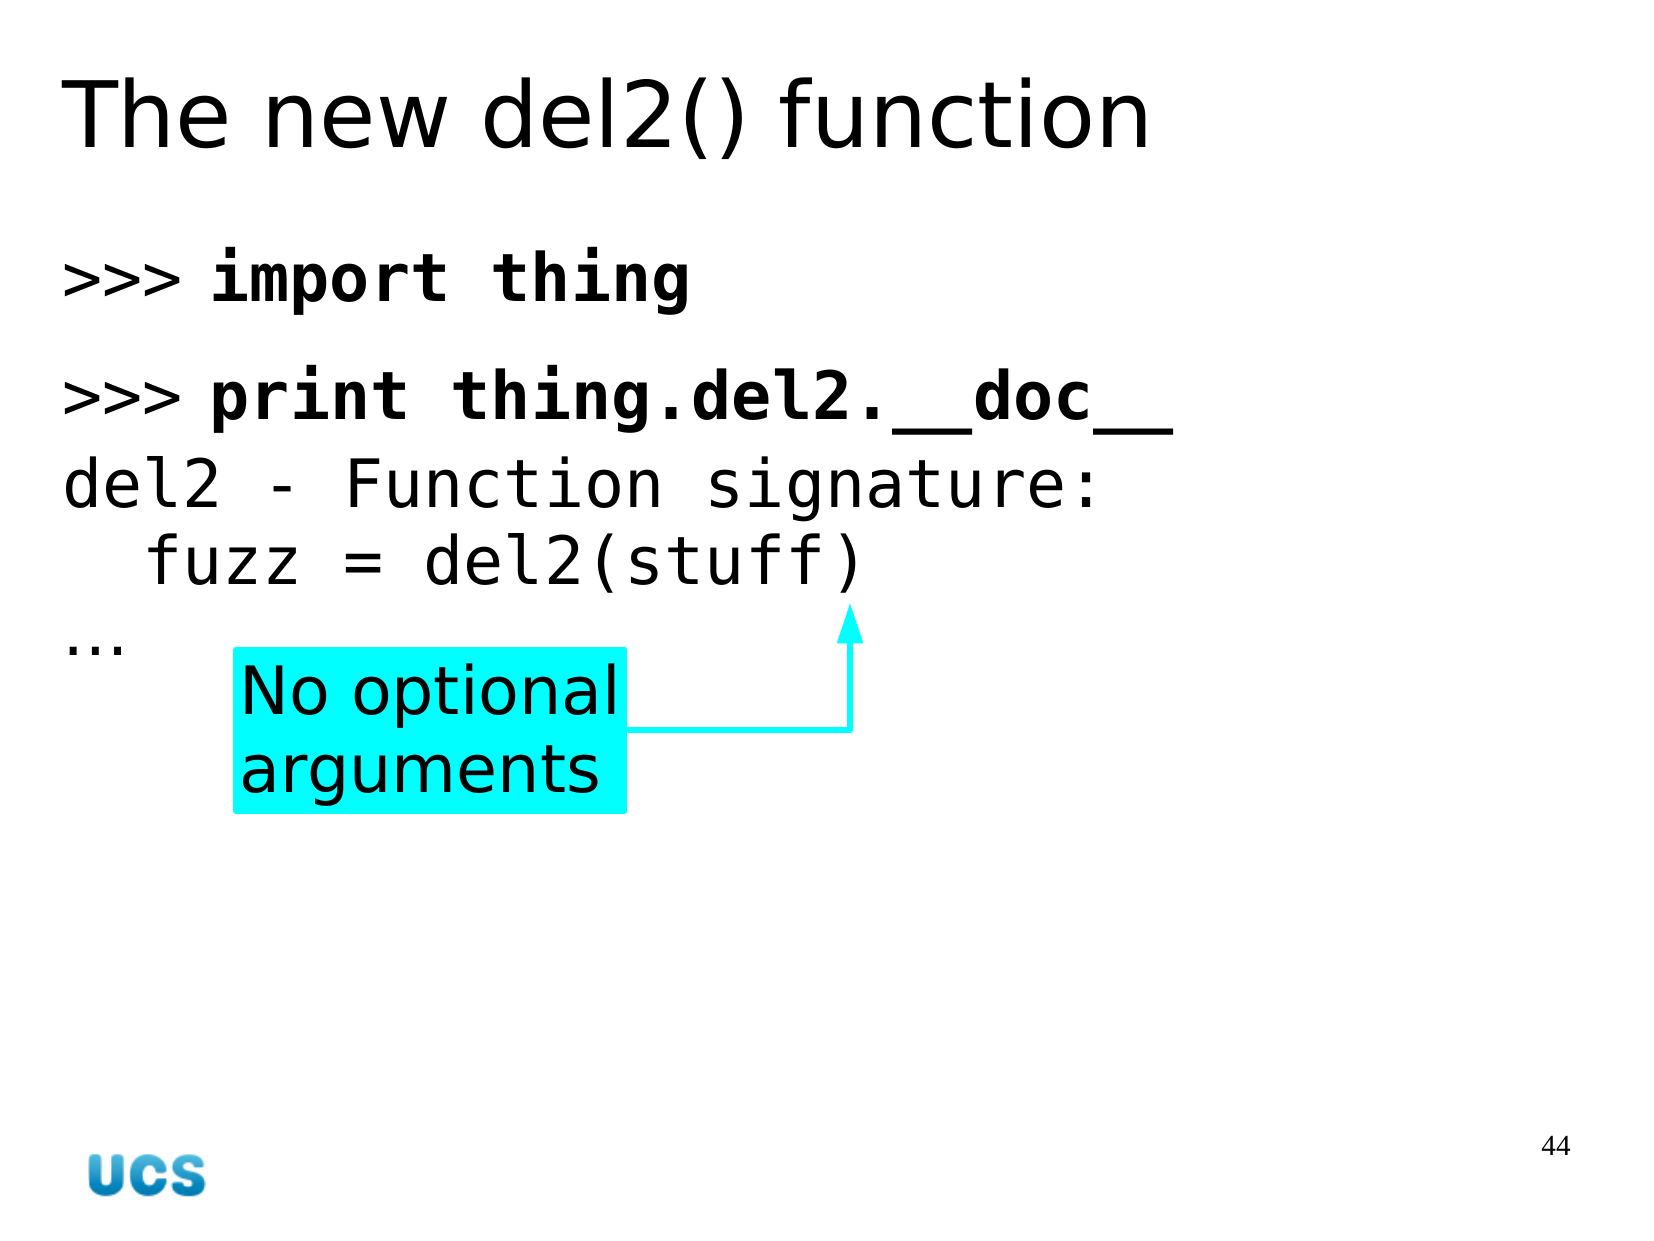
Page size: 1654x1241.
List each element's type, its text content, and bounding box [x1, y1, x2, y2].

text_box ) [826, 519, 874, 604]
picture [88, 1153, 206, 1198]
text_box import thing [206, 236, 696, 320]
text_box >>> [59, 354, 186, 439]
text_box The new del2() function [59, 59, 1159, 173]
text_box >>> [59, 236, 186, 320]
text_box print thing.del2.__doc__ [206, 354, 1179, 439]
text_box fuzz = del2(stuff [59, 519, 826, 604]
text_box No optional arguments [236, 649, 625, 812]
text_box … [59, 590, 132, 675]
text_box del2 - Function signature: [59, 442, 1112, 527]
